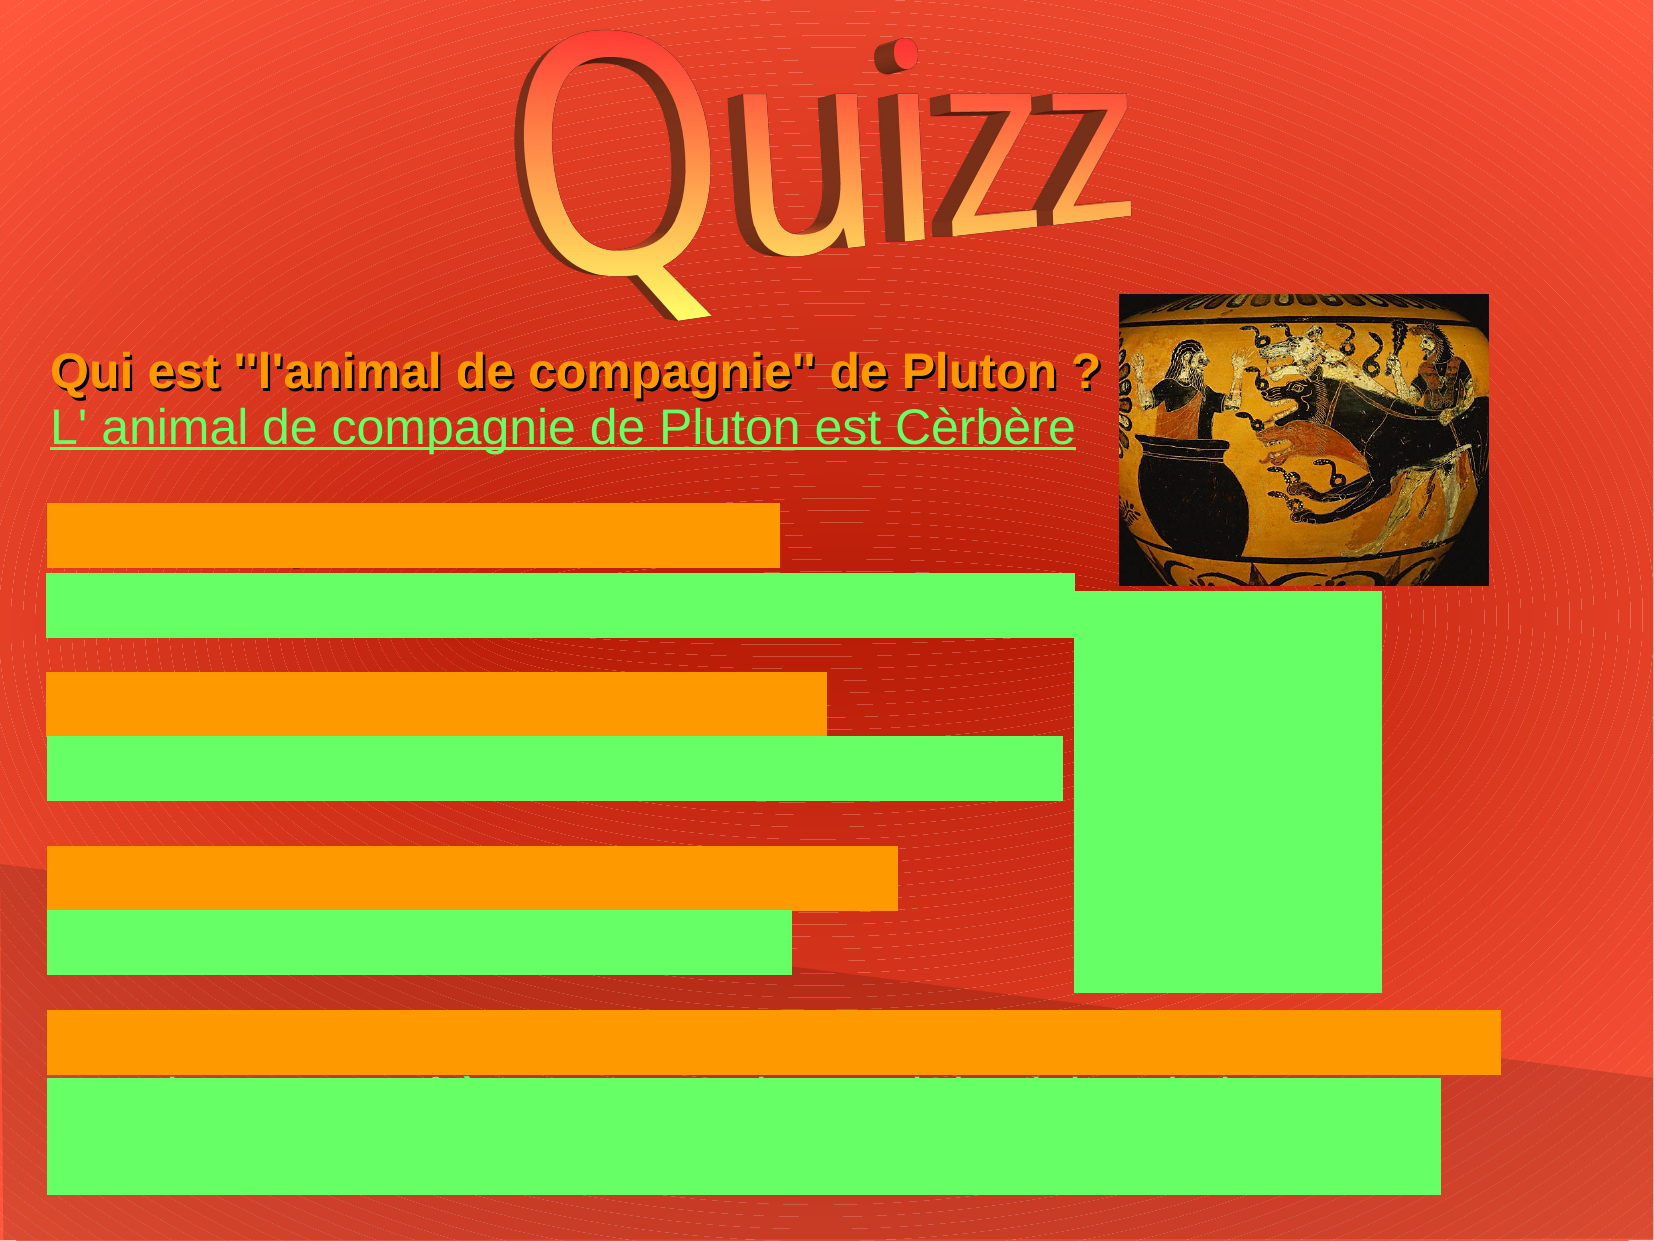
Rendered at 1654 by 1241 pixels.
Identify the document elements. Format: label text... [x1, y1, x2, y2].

picture [1119, 294, 1489, 586]
text_box [46, 573, 1382, 993]
text_box Qui est ''l'animal de compagnie'' de Pluton ? L' animal de compagnie de Pluton est Cèrbère Qui est l'épouse de Pluton ? C' est Proserpine qui est la femme de pluton . Qui sont les parents de Pluton ? Les parents de Pluton sont Saturne et Rhéa . Comment est appelé Pluton en grec ? Pluton est appelé Hadès en grec. Qui sont ses deux autres frères qui sont rois d'un royaume ? Ses deux autres frères sont Jupiter : roi du ciel et de la terre et Neptune : roi des mers et des océans . [35, 336, 1630, 1195]
title [552, 72, 672, 250]
title [82, 72, 627, 278]
text_box [47, 1010, 1501, 1075]
text_box [47, 503, 780, 568]
text_box [46, 672, 1063, 801]
text_box [47, 1078, 1441, 1195]
title [663, 72, 1571, 278]
text_box [47, 846, 898, 975]
